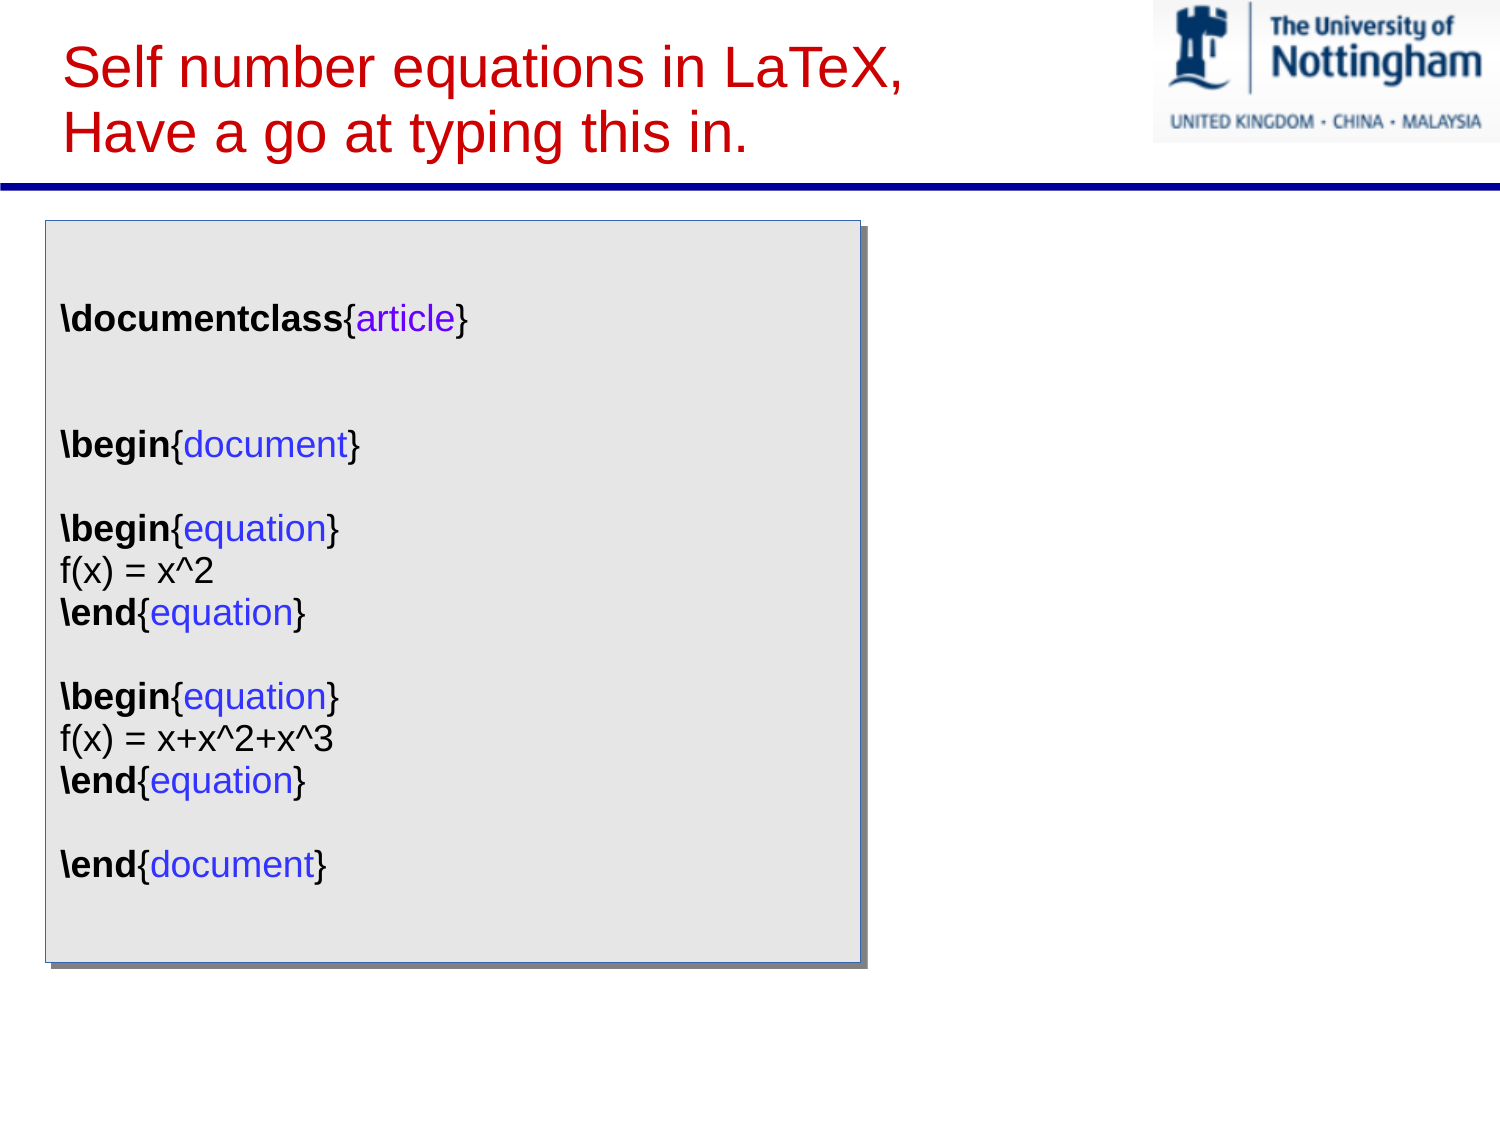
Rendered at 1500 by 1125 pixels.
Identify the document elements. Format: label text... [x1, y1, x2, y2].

text_box \documentclass{article} \begin{document} \begin{equation} f(x) = x^2 \end{equation} \begin{equation} f(x) = x+x^2+x^3 \end{equation} \end{document} [45, 220, 861, 963]
text_box Self number equations in LaTeX, Have a go at typing this in. [47, 27, 1108, 173]
picture [1153, 0, 1500, 143]
